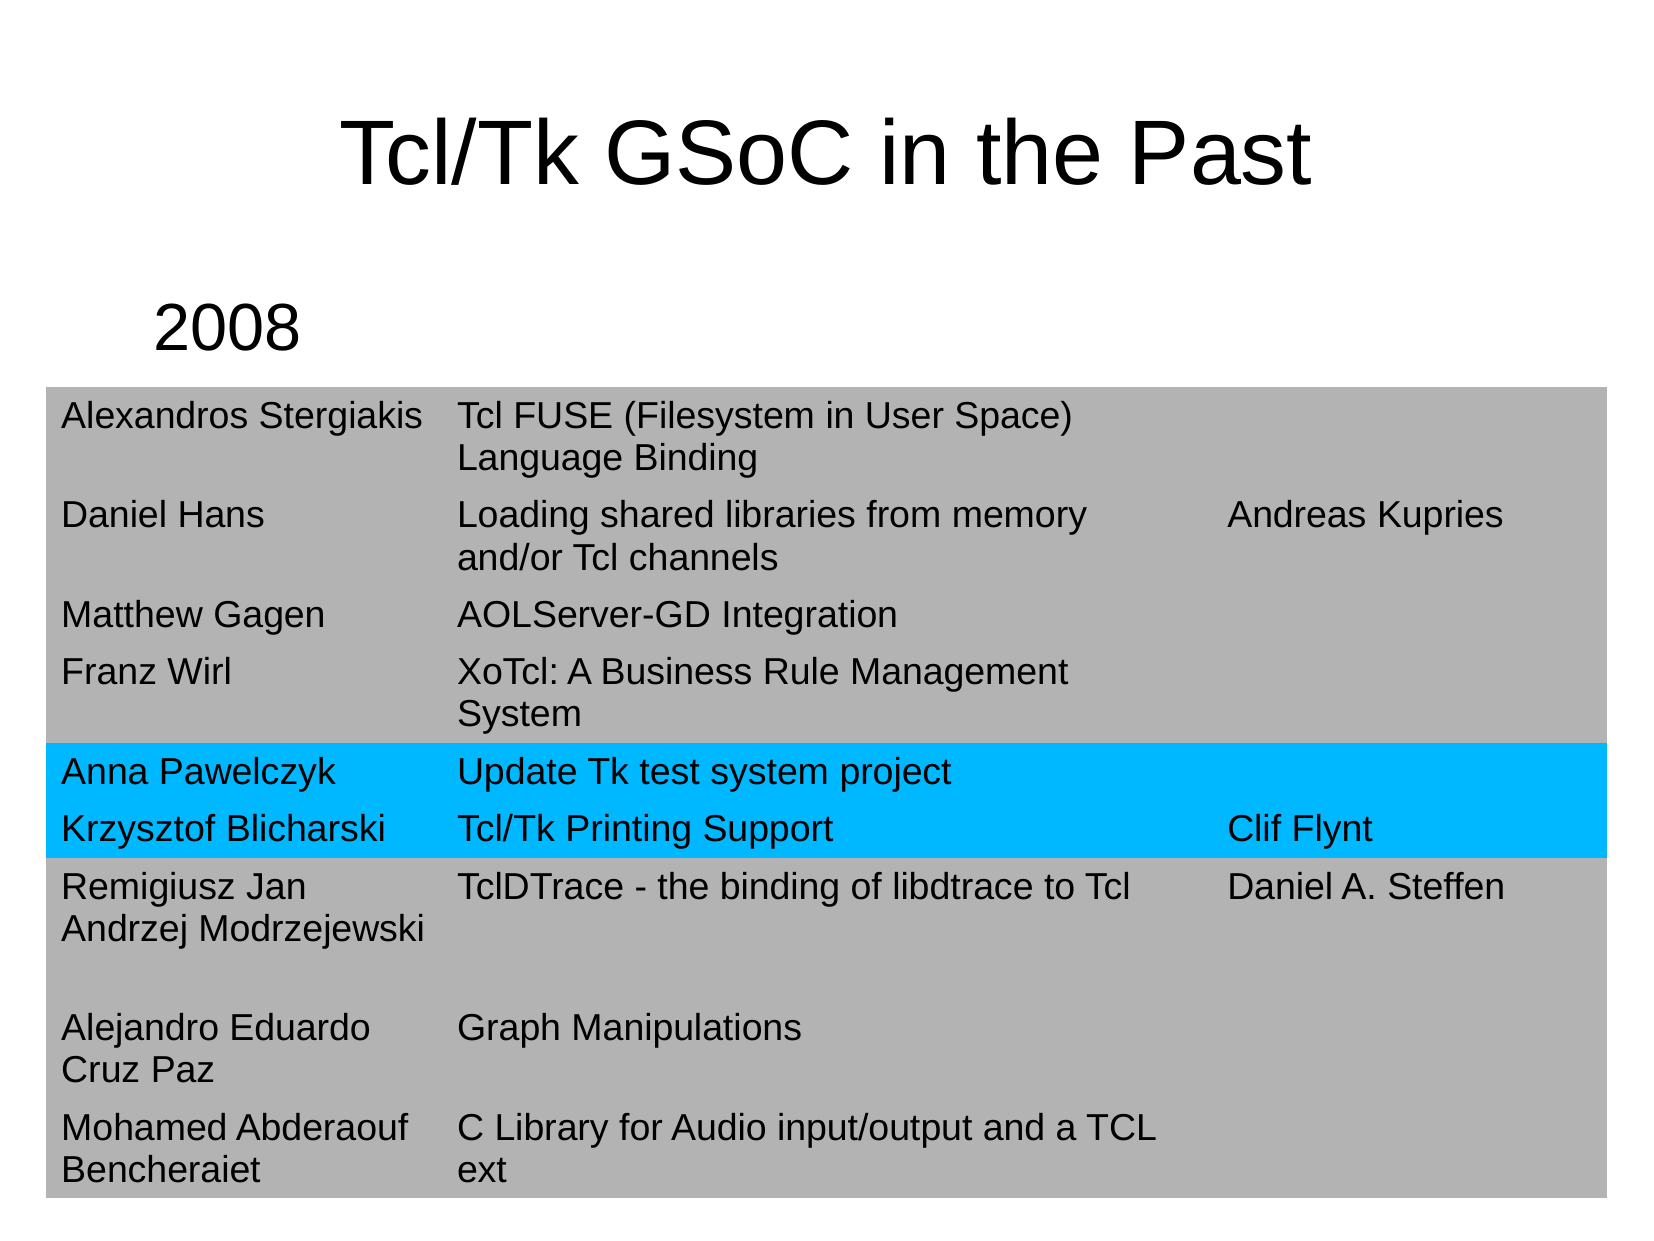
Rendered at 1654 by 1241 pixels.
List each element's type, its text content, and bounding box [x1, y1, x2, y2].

table_header Alexandros Stergiakis [46, 387, 442, 486]
title Tcl/Tk GSoC in the Past [82, 56, 1571, 250]
table_cell [1213, 643, 1607, 743]
table_cell Krzysztof Blicharski [46, 800, 442, 858]
list 2008 [82, 290, 1571, 387]
table_cell Tcl/Tk Printing Support [442, 800, 1213, 858]
table_cell [1213, 1098, 1607, 1198]
table_cell [1213, 999, 1607, 1098]
table_cell TclDTrace - the binding of libdtrace to Tcl [442, 858, 1213, 999]
table_cell Update Tk test system project [442, 743, 1213, 800]
table_cell Loading shared libraries from memory and/or Tcl channels [442, 486, 1213, 586]
table_cell Anna Pawelczyk [46, 743, 442, 800]
table_cell Franz Wirl [46, 643, 442, 743]
table_cell Daniel A. Steffen [1213, 858, 1607, 999]
table_cell Alejandro Eduardo Cruz Paz [46, 999, 442, 1098]
table_header [1213, 387, 1607, 486]
table_header Tcl FUSE (Filesystem in User Space) Language Binding [442, 387, 1213, 486]
table_cell C Library for Audio input/output and a TCL ext [442, 1098, 1213, 1198]
table_cell Daniel Hans [46, 486, 442, 586]
table_cell Matthew Gagen [46, 586, 442, 643]
table_cell [1213, 586, 1607, 643]
table_cell Clif Flynt [1213, 800, 1607, 858]
table_cell Remigiusz Jan Andrzej Modrzejewski [46, 858, 442, 999]
table_cell XoTcl: A Business Rule Management System [442, 643, 1213, 743]
table_cell [1213, 743, 1607, 800]
table_cell AOLServer-GD Integration [442, 586, 1213, 643]
table_cell Andreas Kupries [1213, 486, 1607, 586]
table_cell Mohamed Abderaouf Bencheraiet [46, 1098, 442, 1198]
table_cell Graph Manipulations [442, 999, 1213, 1098]
